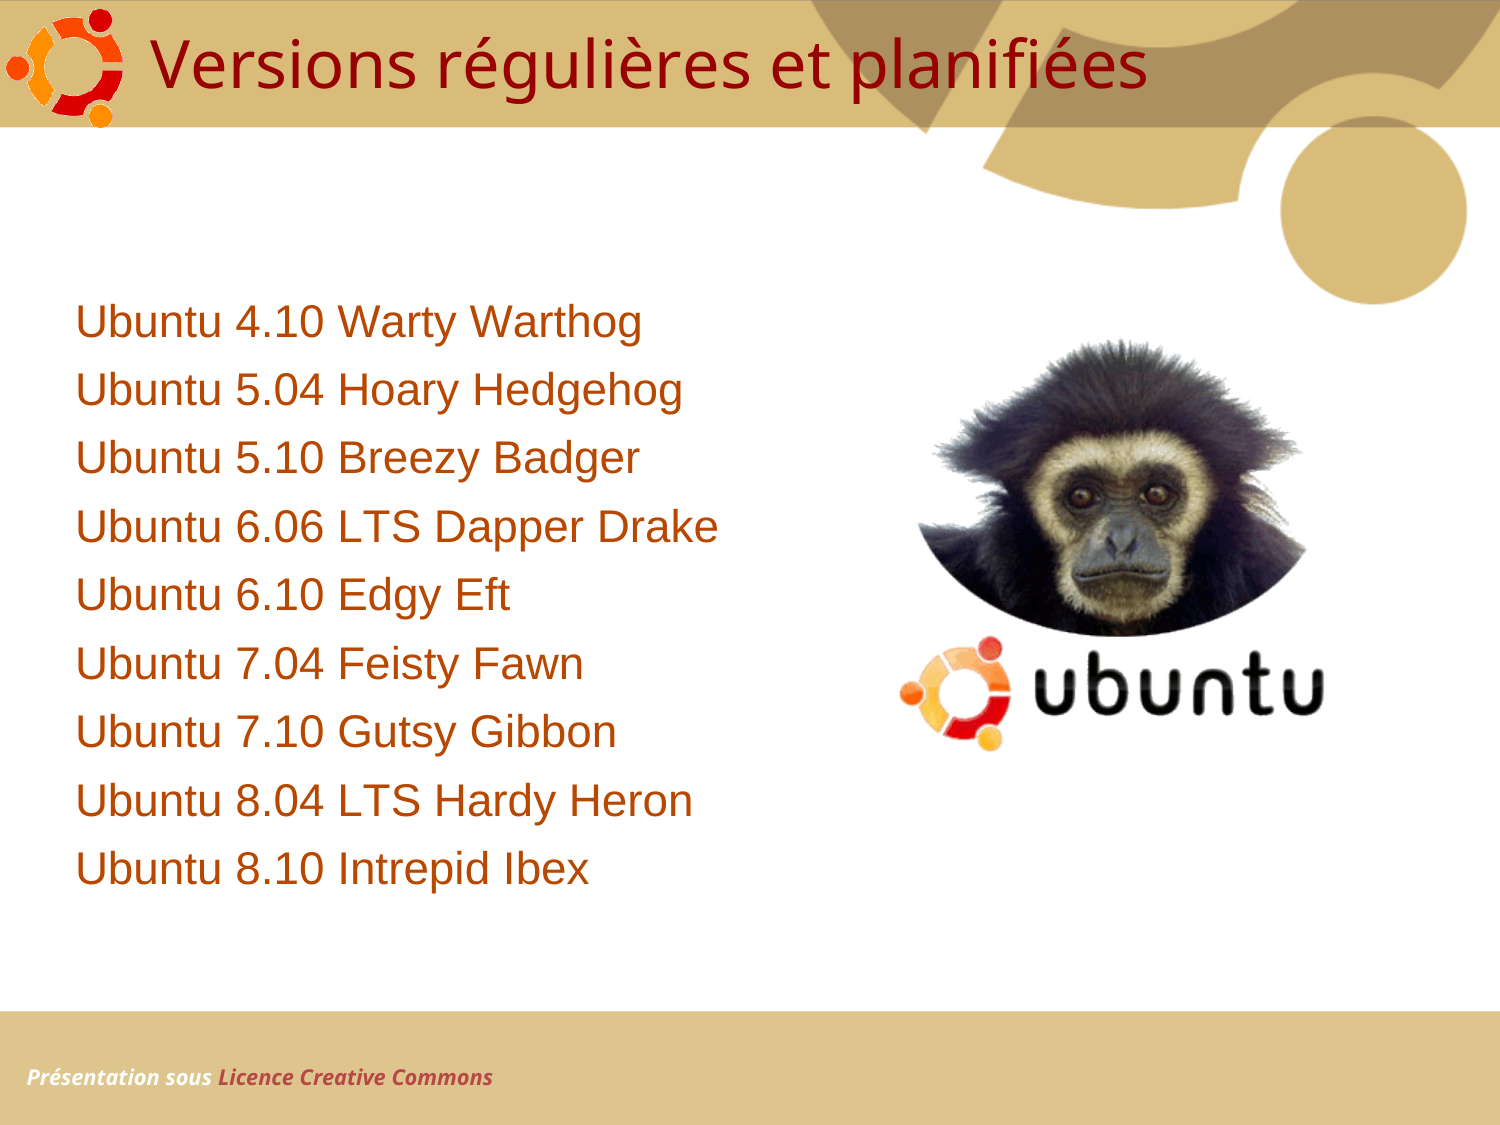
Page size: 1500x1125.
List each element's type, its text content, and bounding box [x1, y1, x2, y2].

picture [0, 0, 1500, 761]
list Ubuntu 4.10 Warty Warthog Ubuntu 5.04 Hoary Hedgehog Ubuntu 5.10 Breezy Badger Ubuntu 6.06 LTS Dapper Drake Ubuntu 6.10 Edgy Eft Ubuntu 7.04 Feisty Fawn Ubuntu 7.10 Gutsy Gibbon Ubuntu 8.04 LTS Hardy Heron Ubuntu 8.10 Intrepid Ibex [75, 295, 1270, 981]
title Versions régulières et planifiées [135, 0, 1417, 159]
